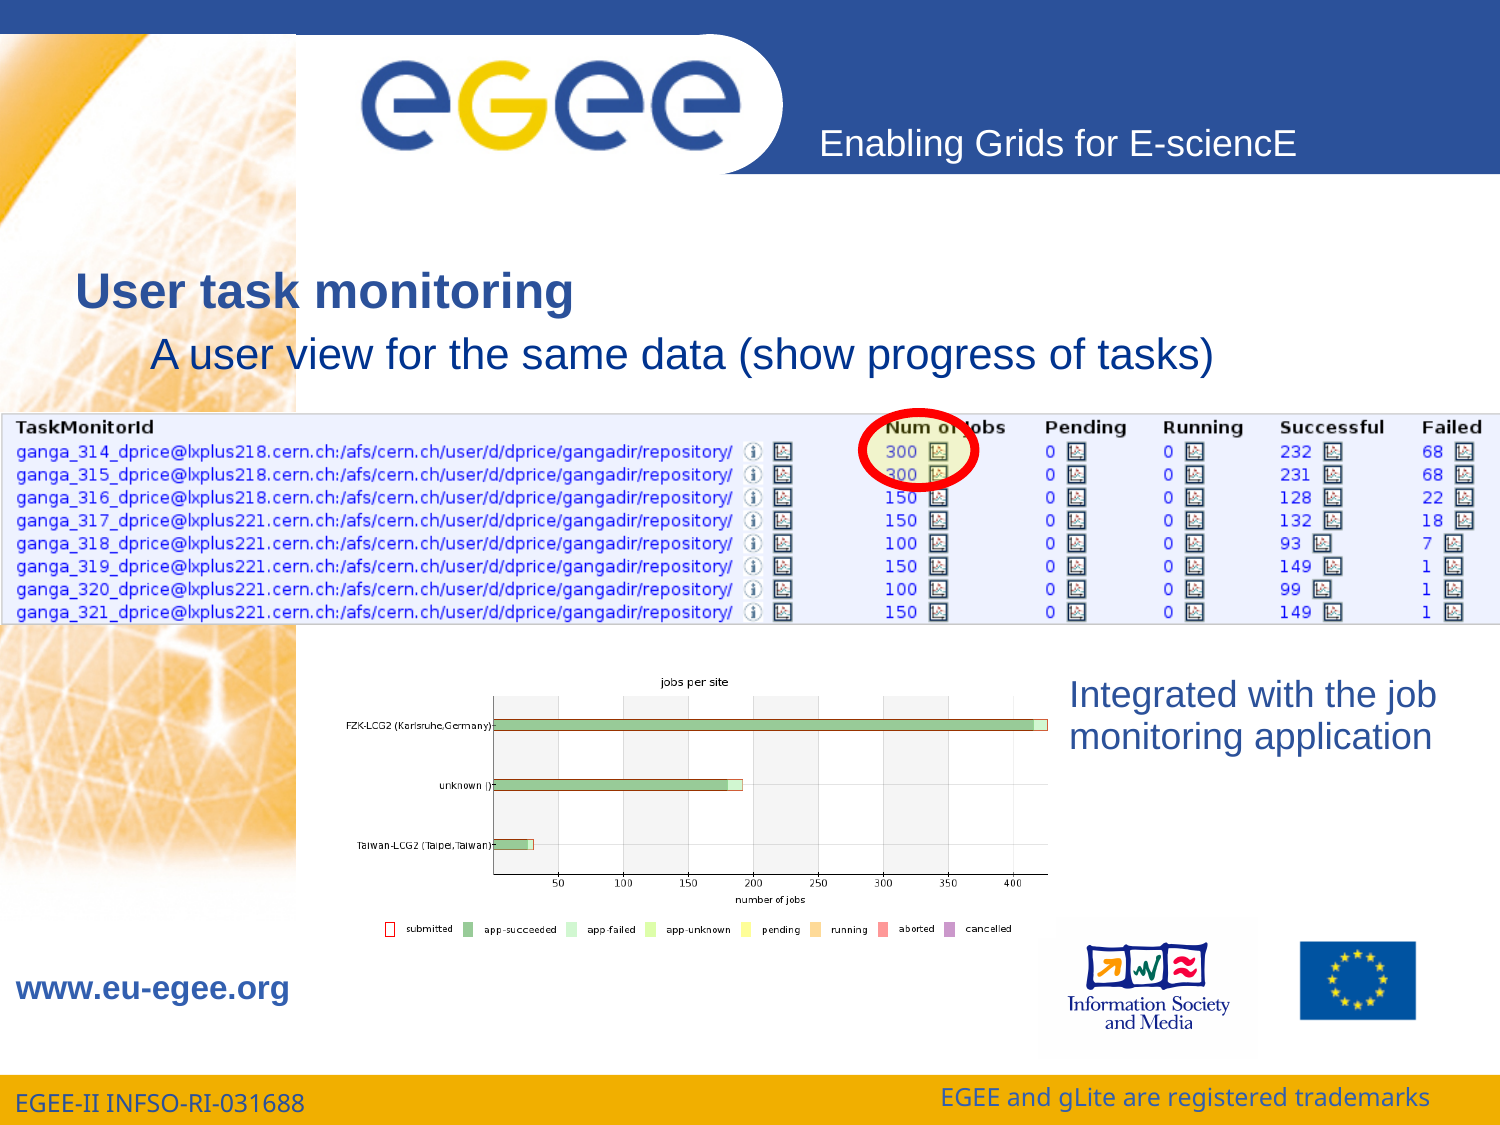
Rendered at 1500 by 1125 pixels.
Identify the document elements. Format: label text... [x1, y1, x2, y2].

picture [0, 34, 1500, 921]
picture [355, 56, 748, 154]
picture [337, 674, 1056, 938]
list User task monitoring A user view for the same data (show progress of tasks) [75, 263, 1425, 412]
text_box [862, 412, 976, 488]
picture [1291, 991, 1424, 1028]
text_box Integrated with the job monitoring application [1050, 661, 1463, 901]
list User task monitoring A user view for the same data (show progress of tasks) [75, 625, 1425, 991]
picture [1038, 991, 1258, 1059]
